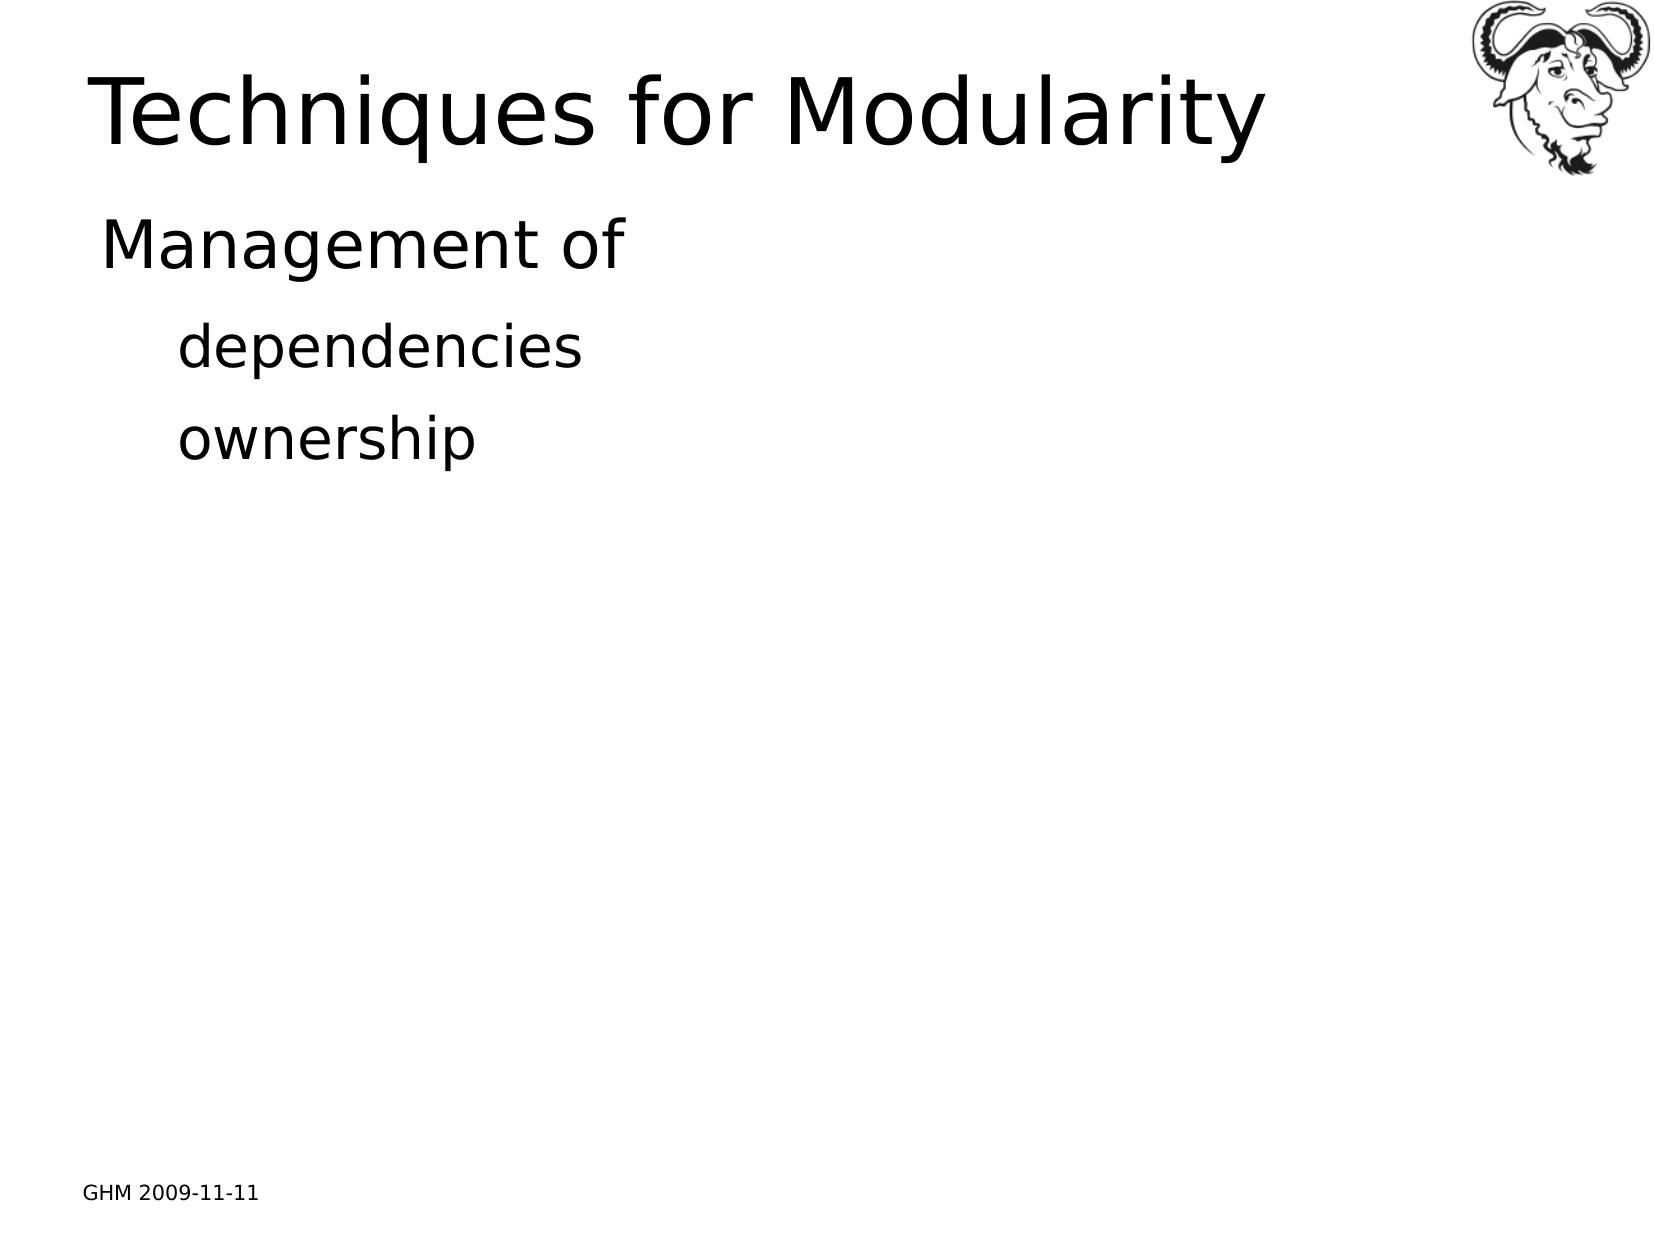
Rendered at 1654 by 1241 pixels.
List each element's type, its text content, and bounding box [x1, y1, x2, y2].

title Techniques for Modularity [88, 56, 1388, 170]
list Management of dependencies ownership [82, 206, 1571, 1137]
picture [1469, 0, 1654, 178]
